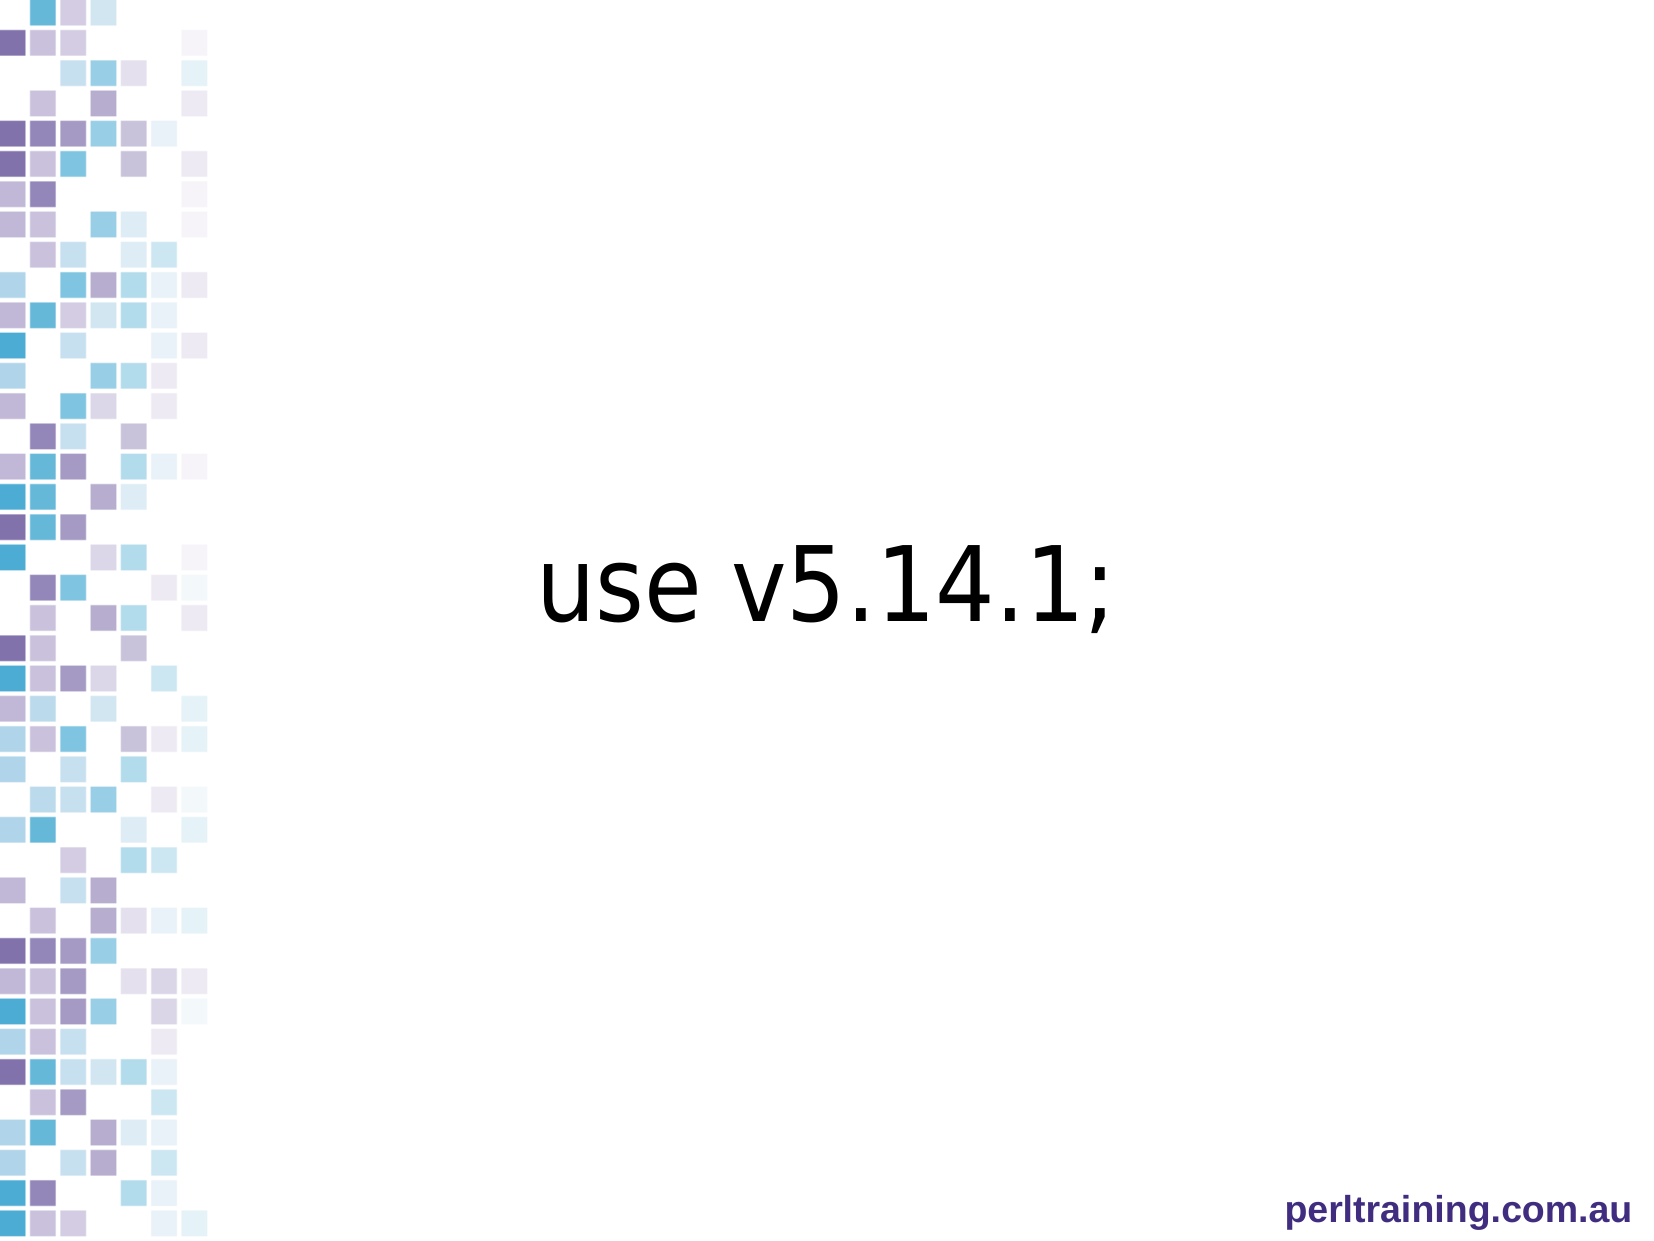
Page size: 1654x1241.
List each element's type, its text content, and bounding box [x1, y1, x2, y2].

picture [0, 0, 212, 1241]
title use v5.14.1; [82, 49, 1571, 1123]
